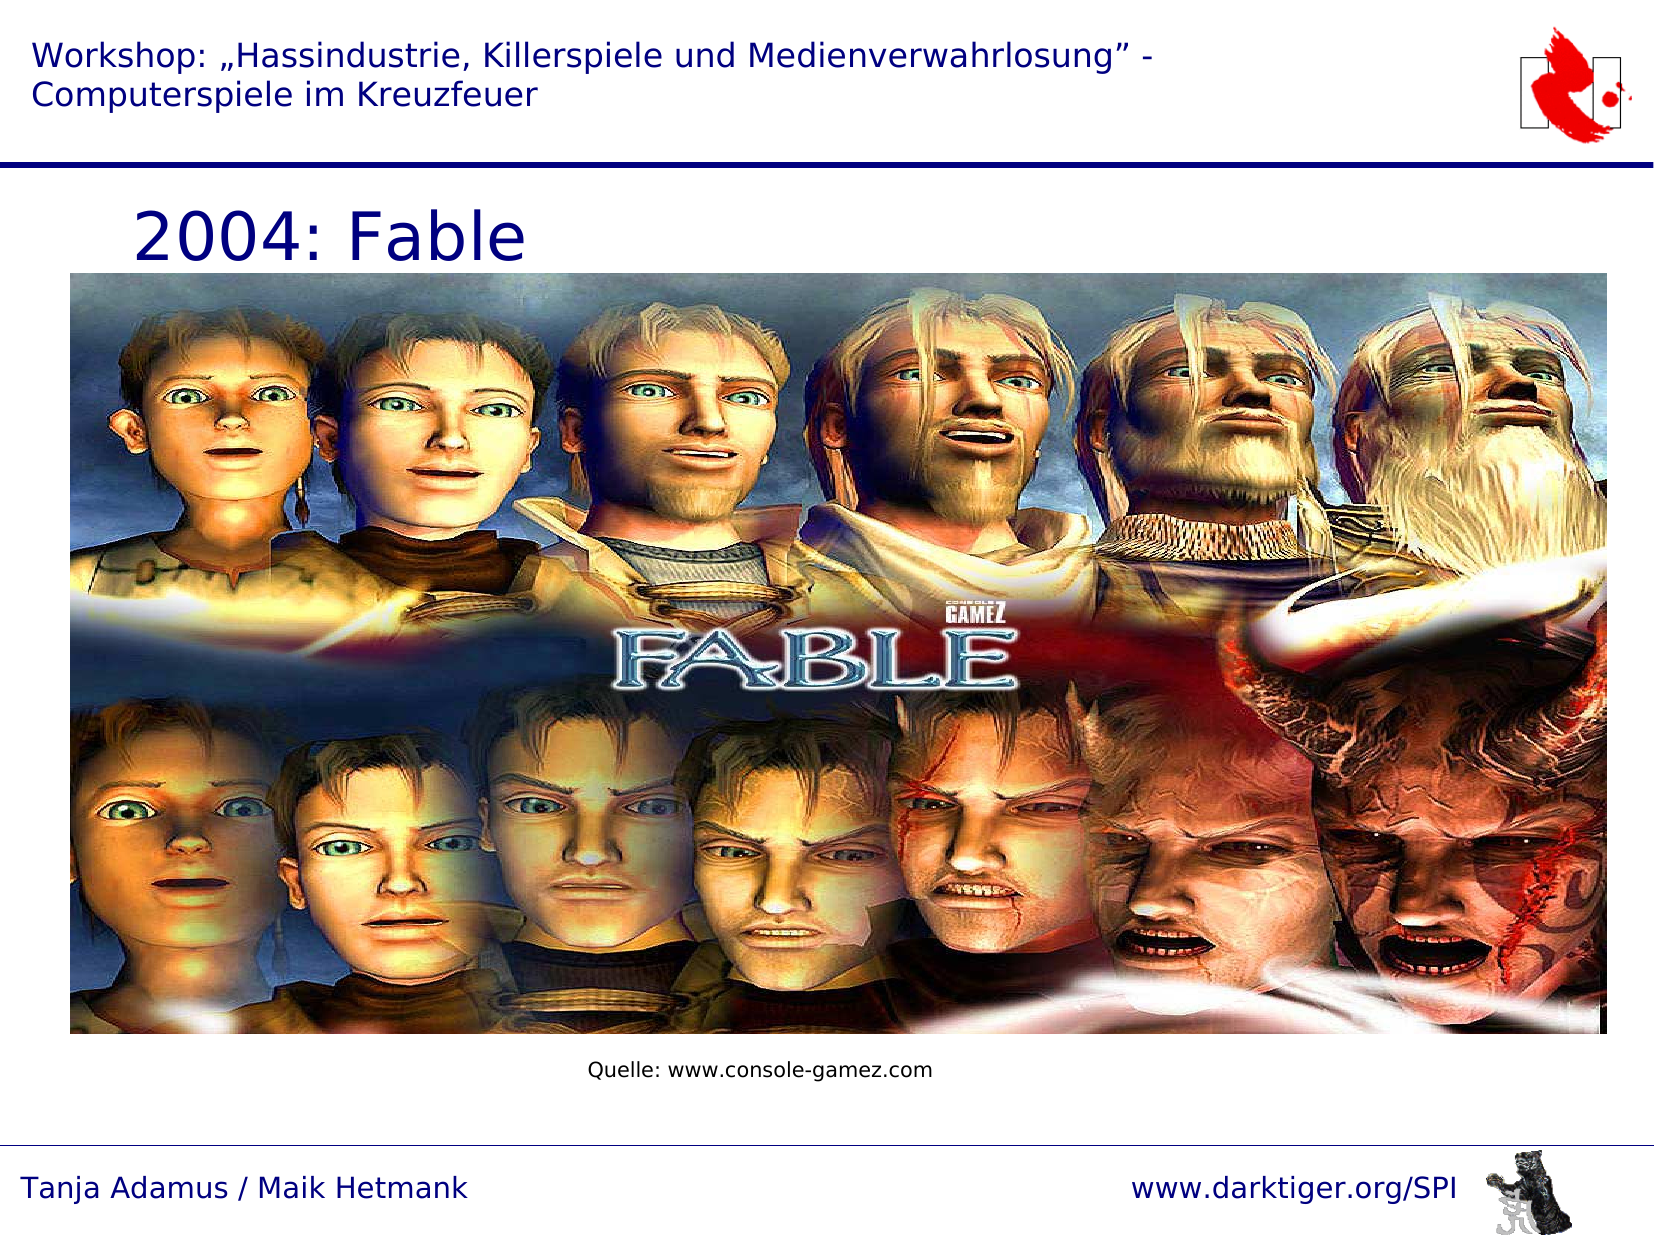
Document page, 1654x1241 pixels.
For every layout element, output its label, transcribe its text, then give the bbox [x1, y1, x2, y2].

picture [1503, 16, 1632, 148]
picture [70, 273, 1607, 1034]
text_box 2004: Fable [118, 190, 1447, 273]
picture [1486, 1150, 1572, 1235]
text_box Workshop: „Hassindustrie, Killerspiele und Medienverwahrlosung” - Computerspiele im Kreuzfeuer [16, 29, 1418, 178]
text_box Quelle: www.console-gamez.com [572, 1051, 949, 1091]
